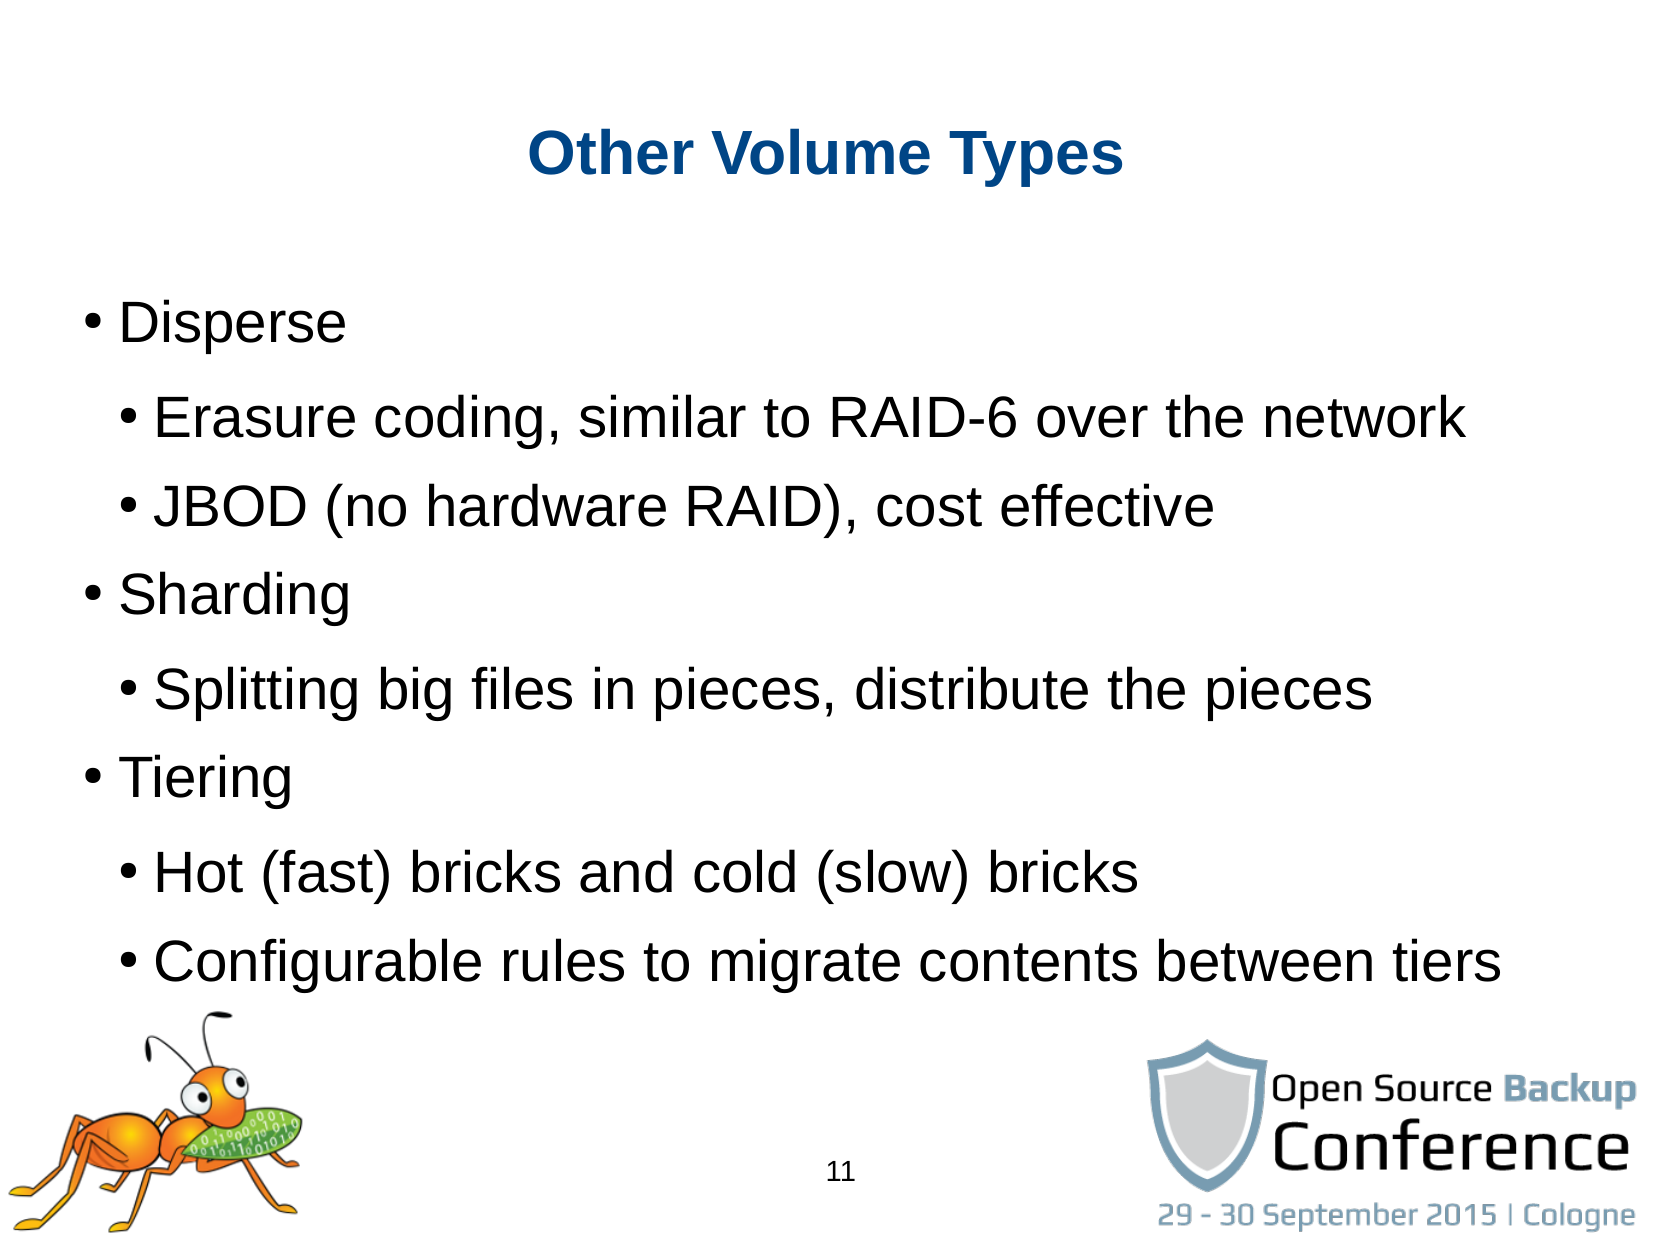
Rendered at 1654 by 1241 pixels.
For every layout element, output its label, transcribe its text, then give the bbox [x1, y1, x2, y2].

picture [1132, 1033, 1654, 1241]
list Disperse Erasure coding, similar to RAID-6 over the network JBOD (no hardware RAID), cost effective Sharding Splitting big files in pieces, distribute the pieces Tiering Hot (fast) bricks and cold (slow) bricks Configurable rules to migrate contents between tiers [82, 290, 1571, 1010]
title Other Volume Types [82, 49, 1571, 257]
picture [5, 1009, 306, 1235]
